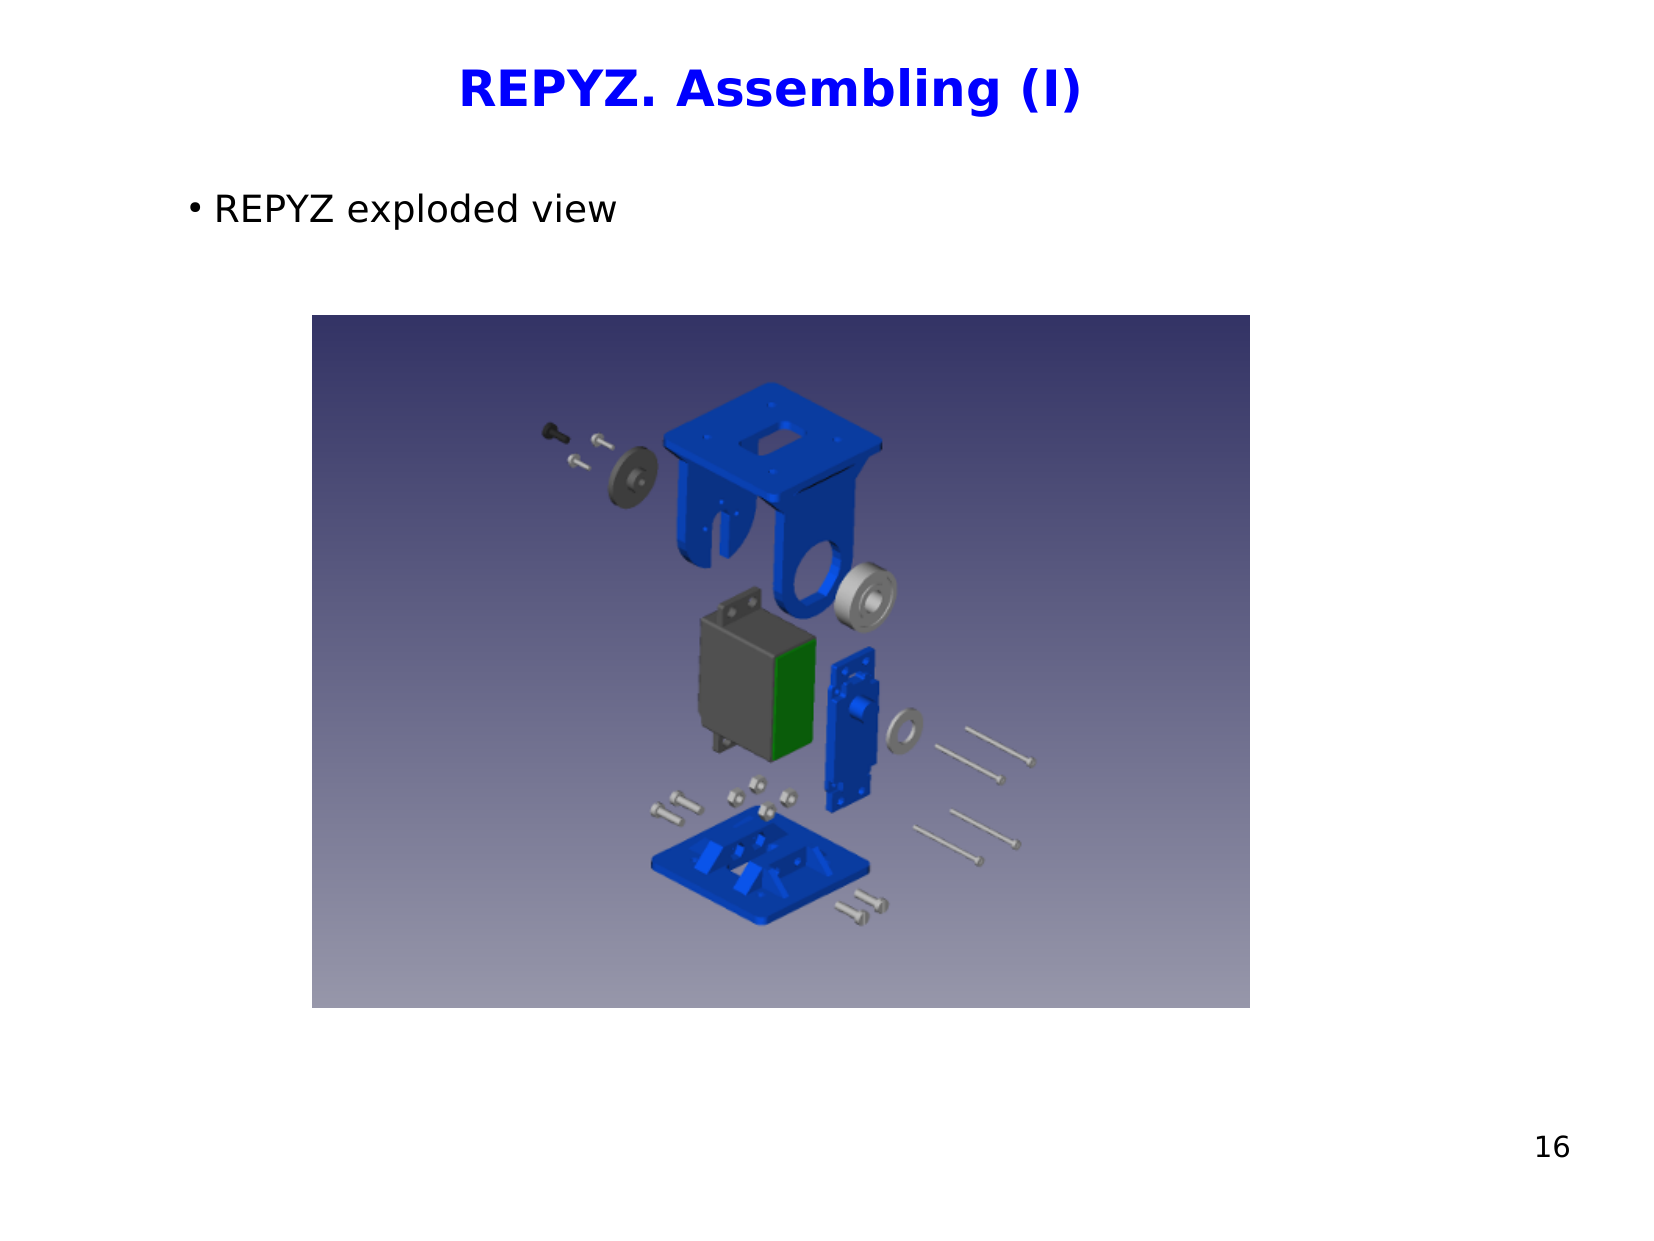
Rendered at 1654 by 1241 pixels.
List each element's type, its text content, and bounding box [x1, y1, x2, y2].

text_box REPYZ exploded view [173, 180, 1270, 239]
text_box REPYZ. Assembling (I) [443, 52, 1117, 126]
picture [312, 315, 1250, 1008]
